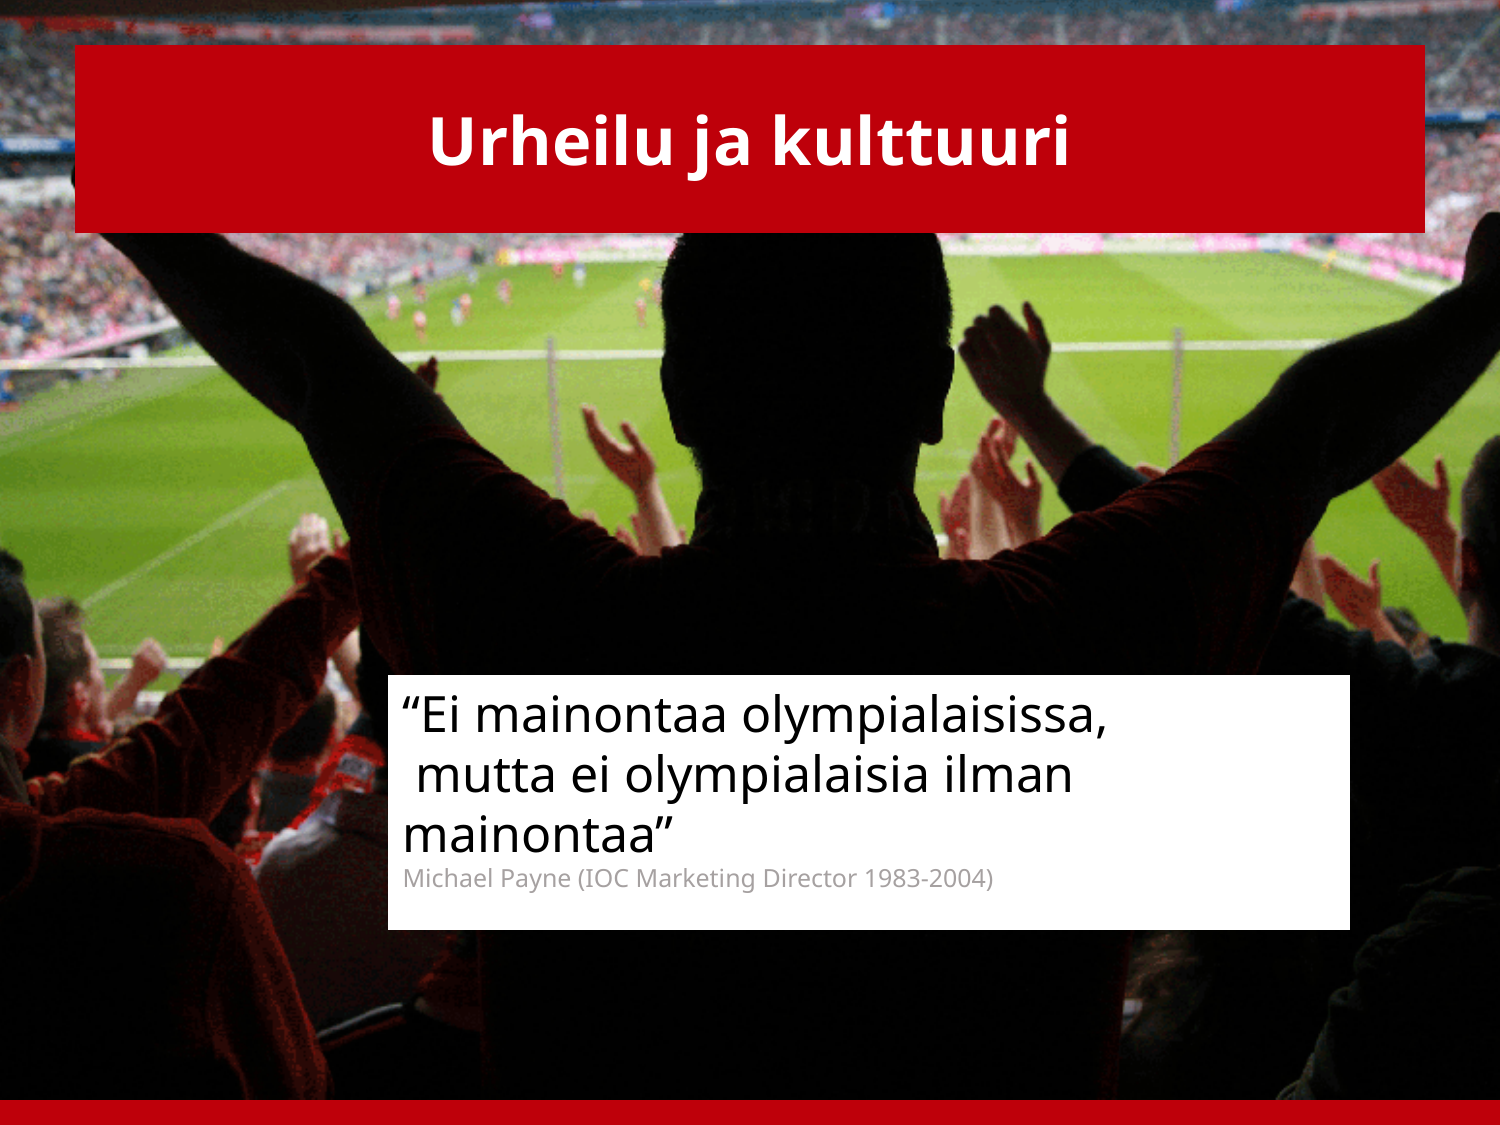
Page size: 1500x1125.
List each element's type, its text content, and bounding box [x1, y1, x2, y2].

text_box “Ei mainontaa olympialaisissa, mutta ei olympialaisia ilman mainontaa” Michael Payne (IOC Marketing Director 1983-2004) [388, 675, 1350, 930]
picture [0, 0, 1500, 1101]
text_box Urheilu ja kulttuuri [75, 45, 1425, 233]
